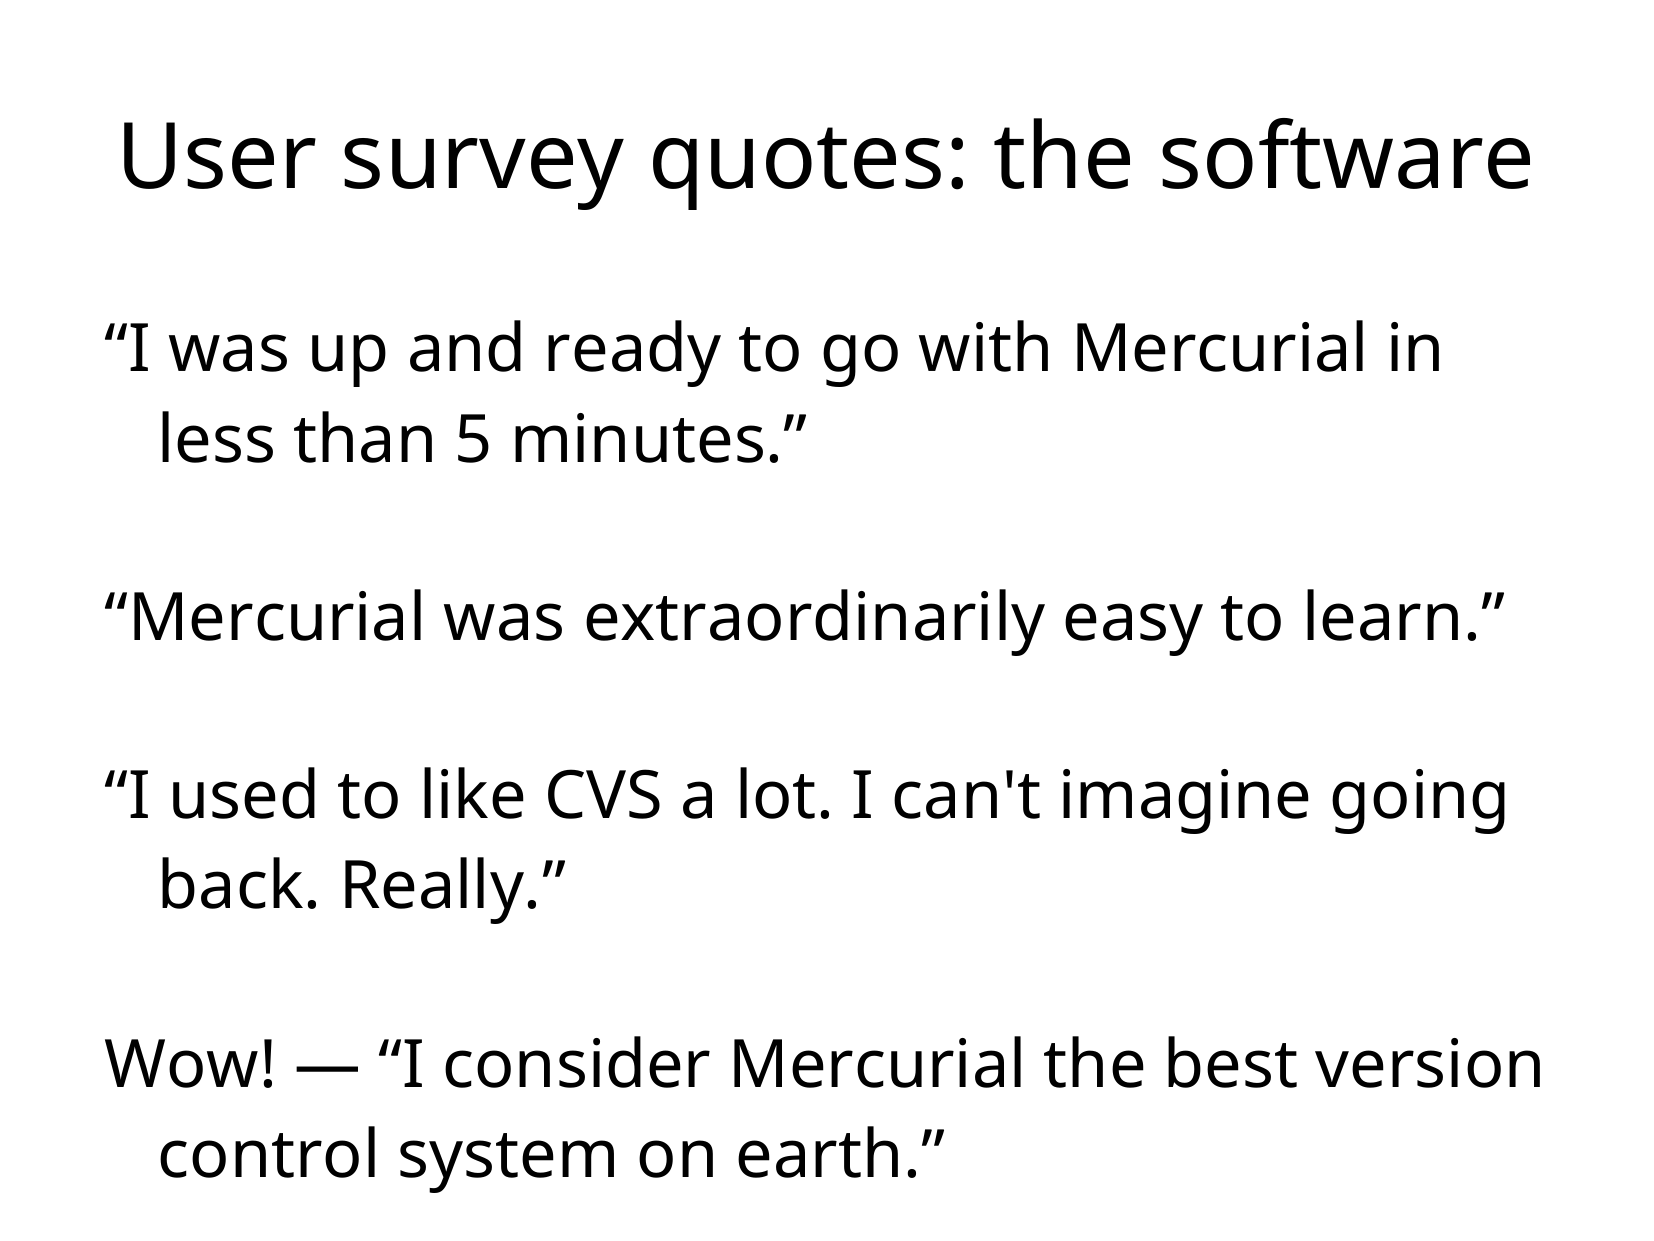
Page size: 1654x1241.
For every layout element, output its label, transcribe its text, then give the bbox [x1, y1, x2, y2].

title User survey quotes: the software [82, 49, 1571, 257]
list “I was up and ready to go with Mercurial in less than 5 minutes.” “Mercurial was extraordinarily easy to learn.” “I used to like CVS a lot. I can't imagine going back. Really.” Wow! — “I consider Mercurial the best version control system on earth.” [86, 300, 1576, 1119]
